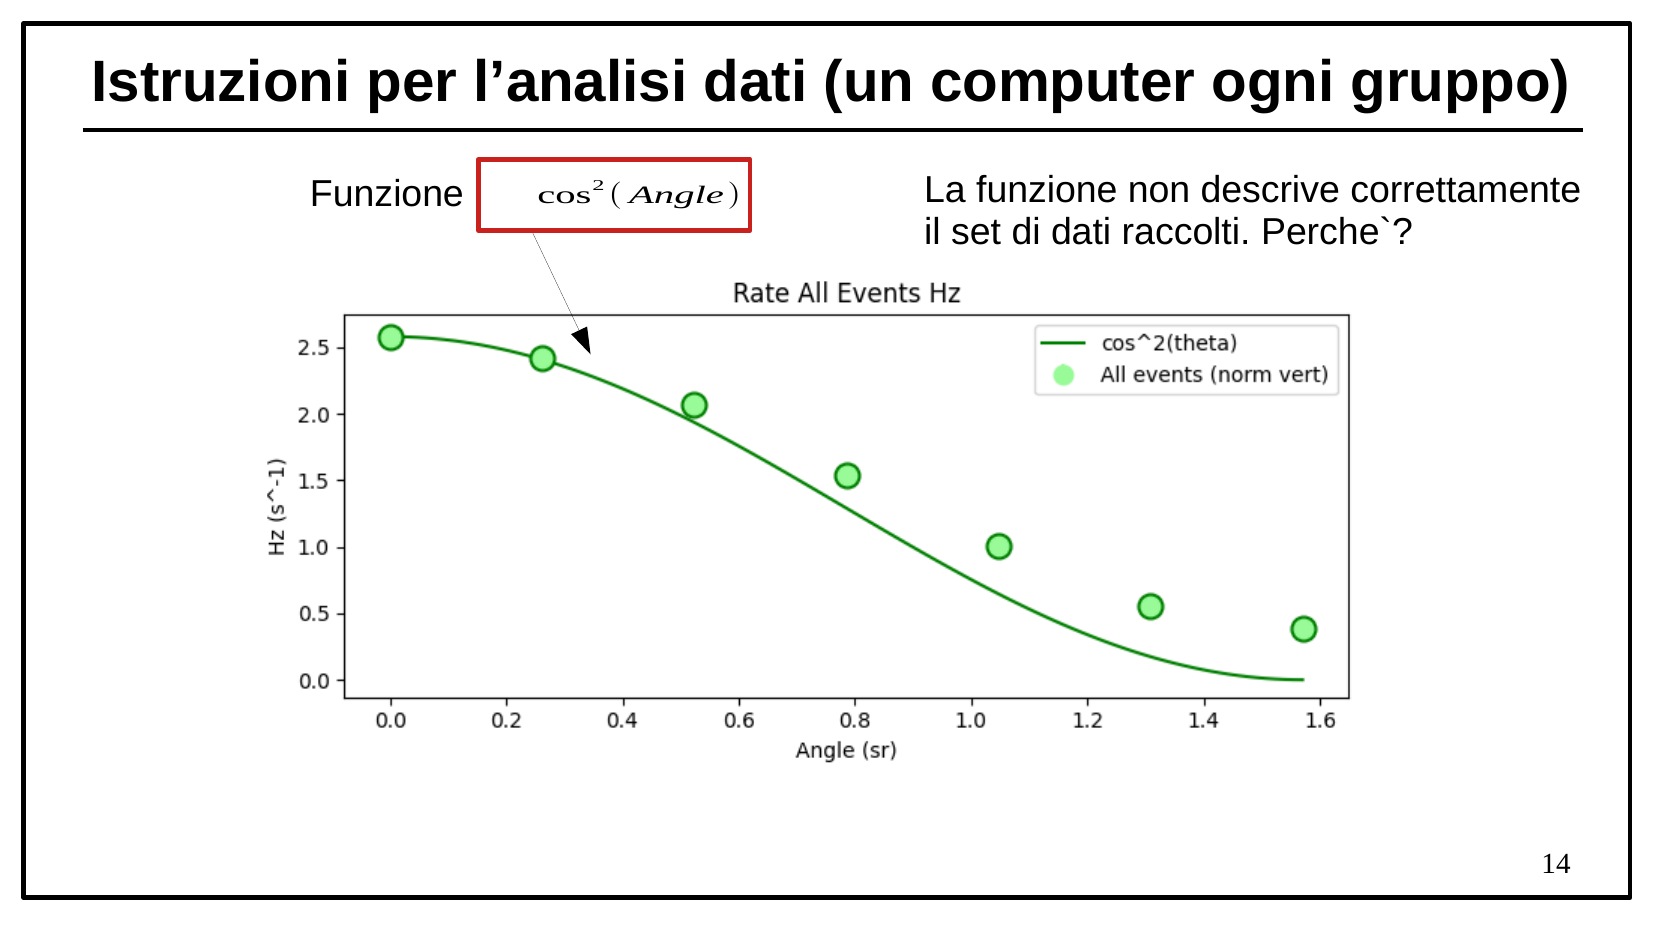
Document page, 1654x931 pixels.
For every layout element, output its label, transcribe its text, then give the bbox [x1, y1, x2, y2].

text_box Funzione [481, 165, 748, 228]
picture [245, 259, 1371, 785]
text_box Istruzioni per l’analisi dati (un computer ogni gruppo) [76, 41, 1601, 154]
text_box Funzione [295, 165, 804, 265]
text_box La funzione non descrive correttamente il set di dati raccolti. Perche`? [909, 161, 1619, 260]
chart [527, 177, 751, 211]
